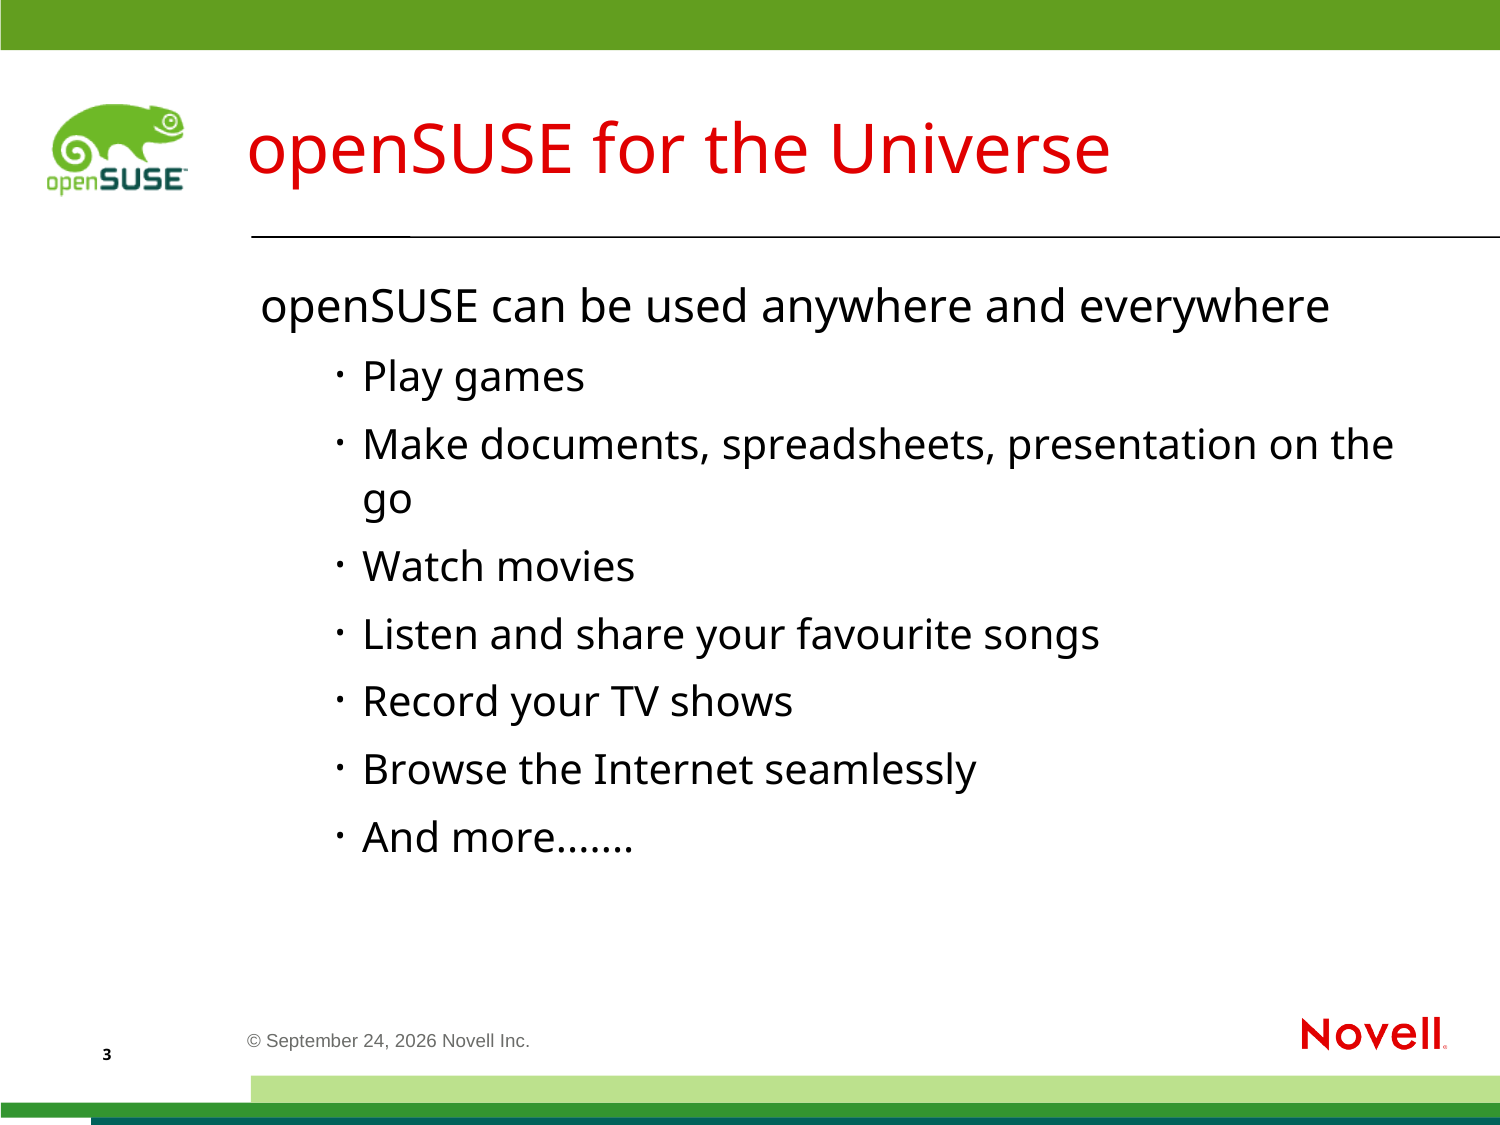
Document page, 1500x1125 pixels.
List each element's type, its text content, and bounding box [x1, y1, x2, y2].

title openSUSE for the Universe [246, 60, 1409, 239]
list openSUSE can be used anywhere and everywhere Play games Make documents, spreadsheets, presentation on the go Watch movies Listen and share your favourite songs Record your TV shows Browse the Internet seamlessly And more....... [245, 267, 1458, 1026]
picture [1295, 1026, 1453, 1056]
picture [47, 104, 188, 197]
